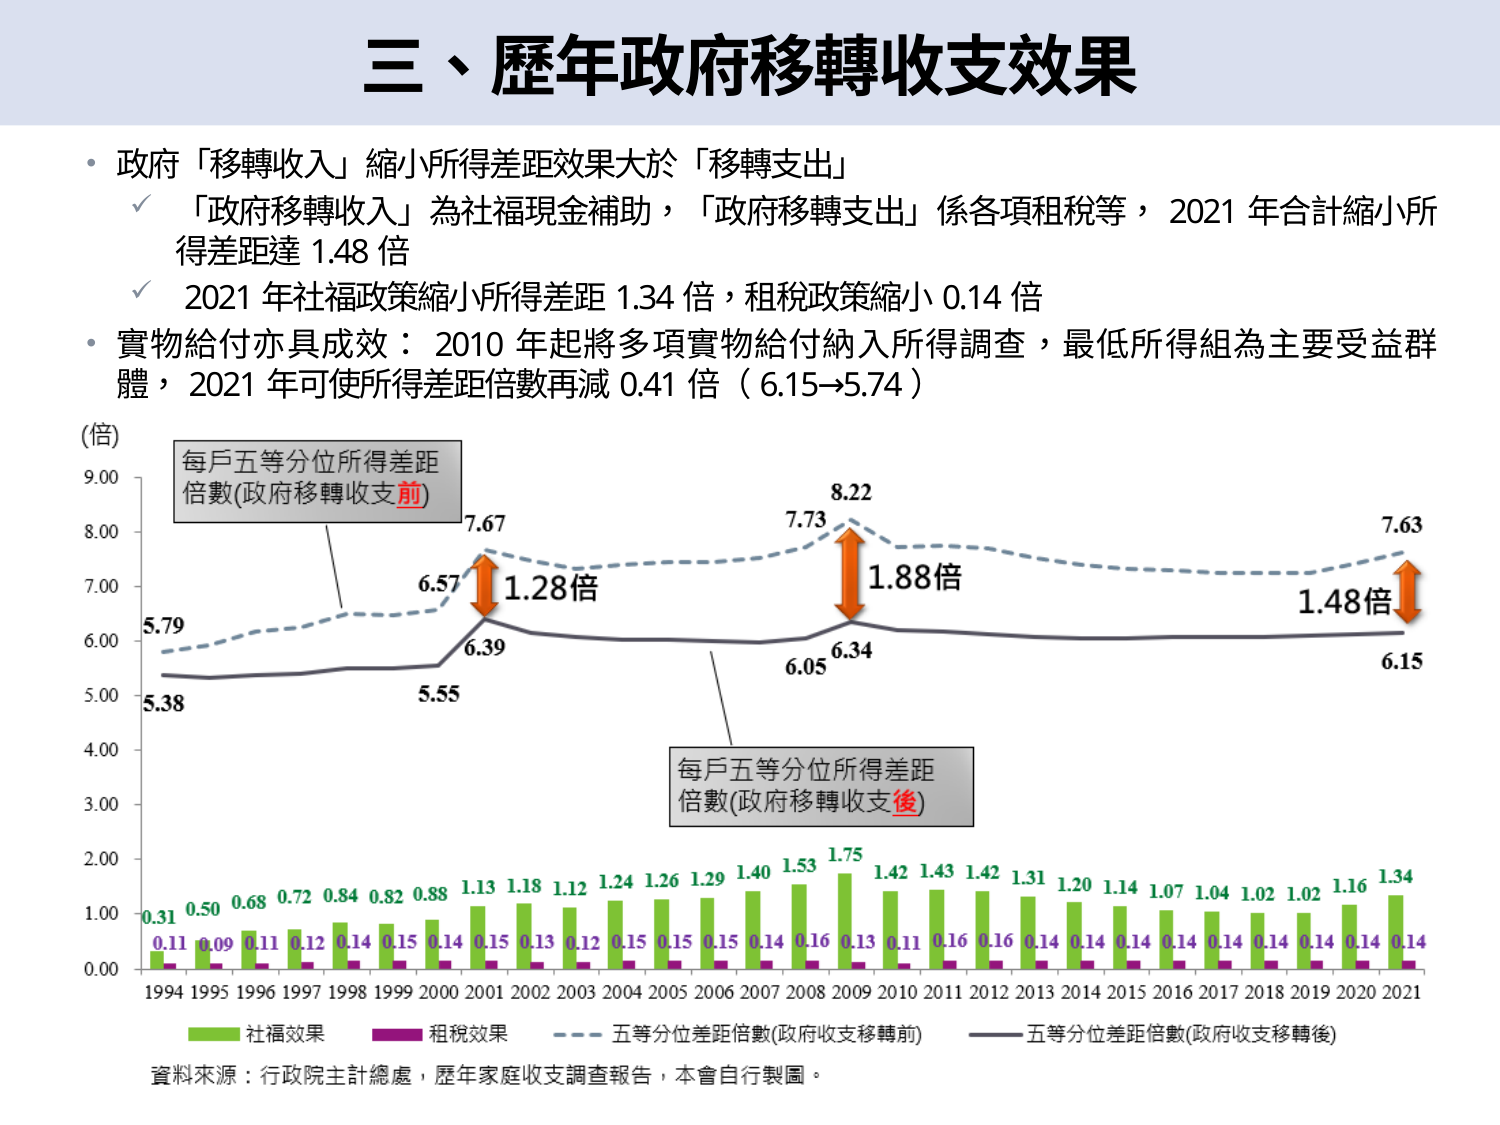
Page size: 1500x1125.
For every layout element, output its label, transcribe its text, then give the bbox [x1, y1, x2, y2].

text_box 政府「移轉收入」縮小所得差距效果大於「移轉支出」 「政府移轉收入」為社福現金補助，「政府移轉支出」係各項租稅等，2021年合計縮小所得差距達1.48倍 2021年社福政策縮小所得差距1.34倍，租稅政策縮小0.14倍 實物給付亦具成效：2010年起將多項實物給付納入所得調查，最低所得組為主要受益群體，2021年可使所得差距倍數再減0.41倍（6.15→5.74） [71, 113, 1452, 433]
title 三、歷年政府移轉收支效果 [75, 2, 1425, 113]
picture [55, 413, 1447, 1093]
